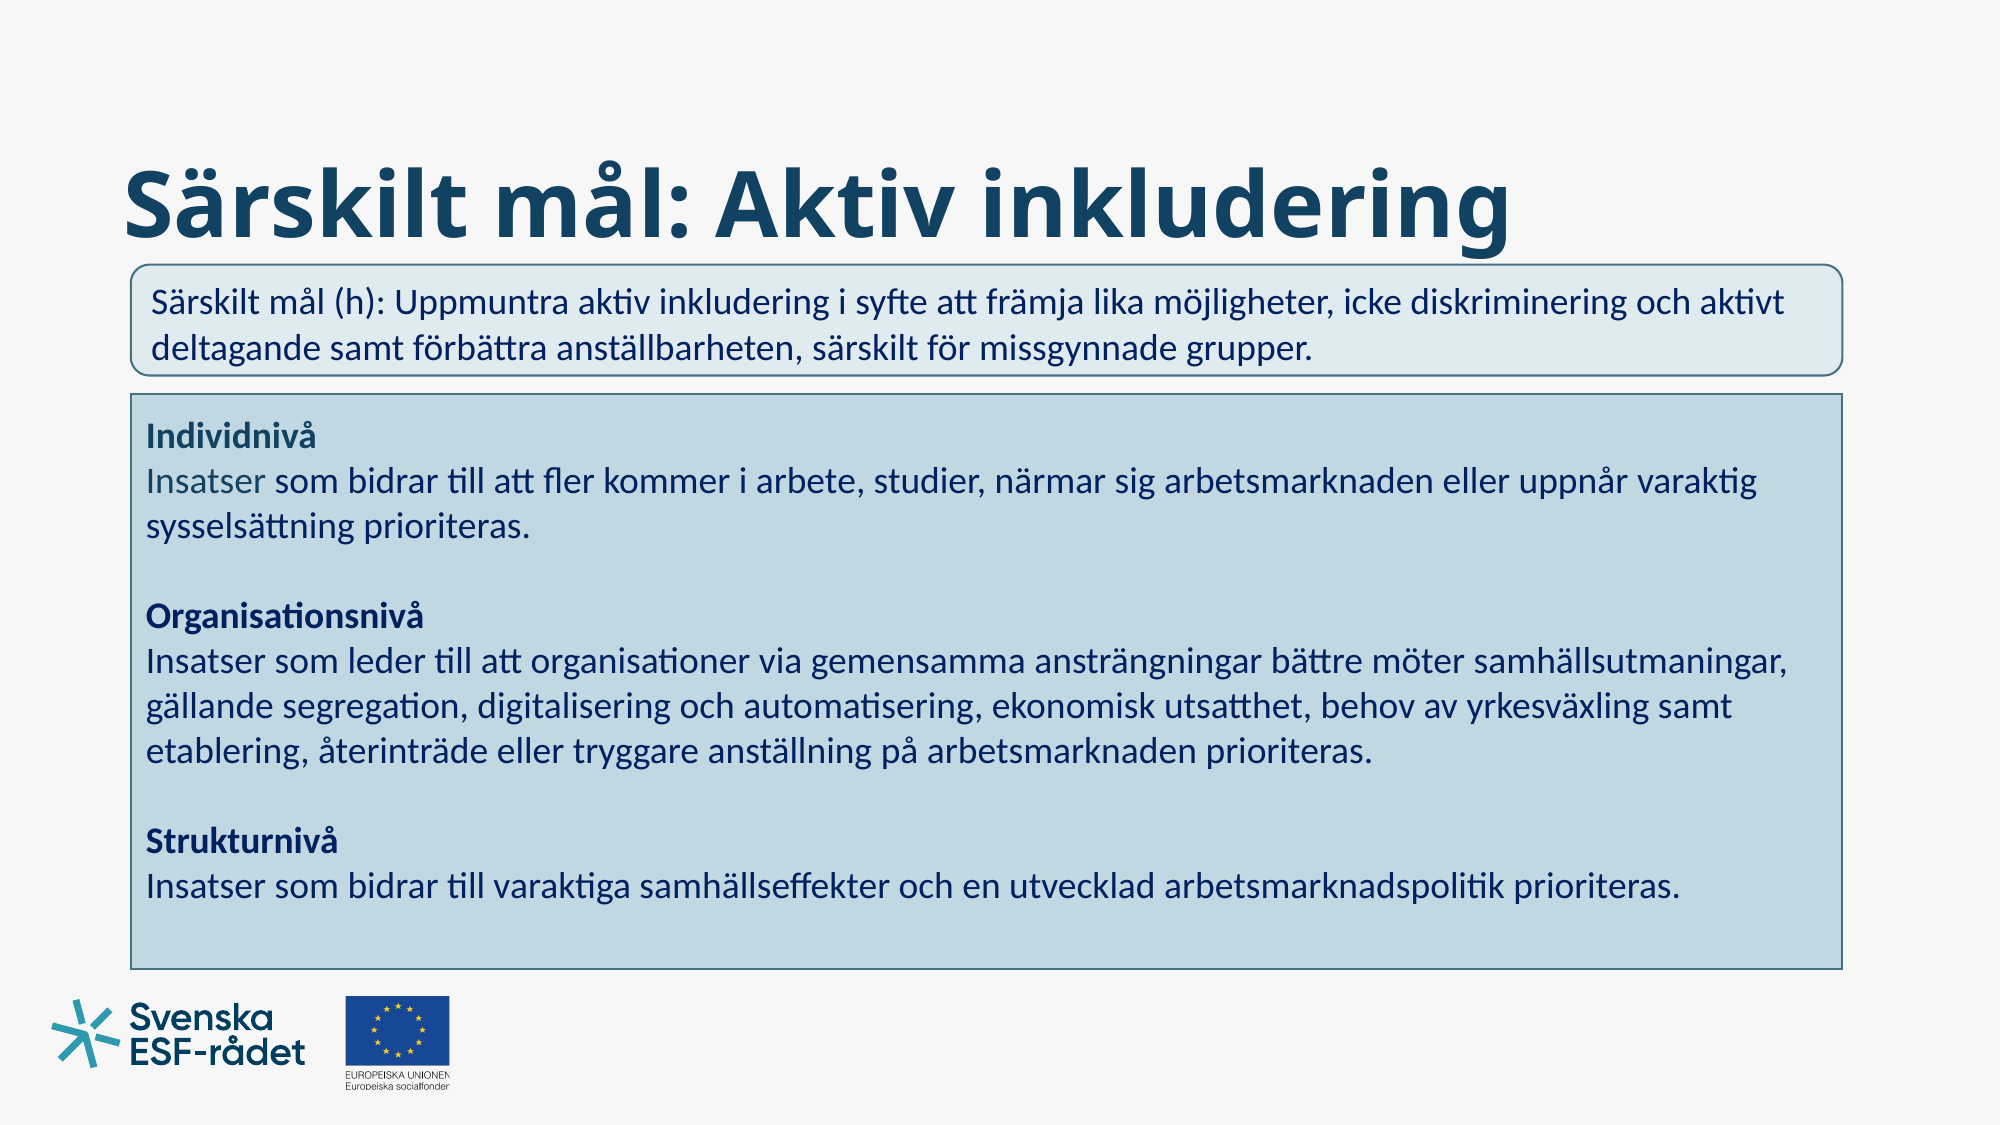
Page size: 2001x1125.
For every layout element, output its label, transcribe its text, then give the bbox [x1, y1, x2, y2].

title Särskilt mål: Aktiv inkludering [108, 92, 1604, 310]
text_box Individnivå Insatser som bidrar till att fler kommer i arbete, studier, närmar sig arbetsmarknaden eller uppnår varaktig sysselsättning prioriteras. Organisationsnivå Insatser som leder till att organisationer via gemensamma ansträngningar bättre möter samhällsutmaningar, gällande segregation, digitalisering och automatisering, ekonomisk utsatthet, behov av yrkesväxling samt etablering, återinträde eller tryggare anställning på arbetsmarknaden prioriteras. Strukturnivå Insatser som bidrar till varaktiga samhällseffekter och en utvecklad arbetsmarknadspolitik prioriteras. [131, 394, 1842, 969]
text_box Särskilt mål (h): Uppmuntra aktiv inkludering i syfte att främja lika möjligheter, icke diskriminering och aktivt deltagande samt förbättra anställbarheten, särskilt för missgynnade grupper. [130, 264, 1843, 376]
